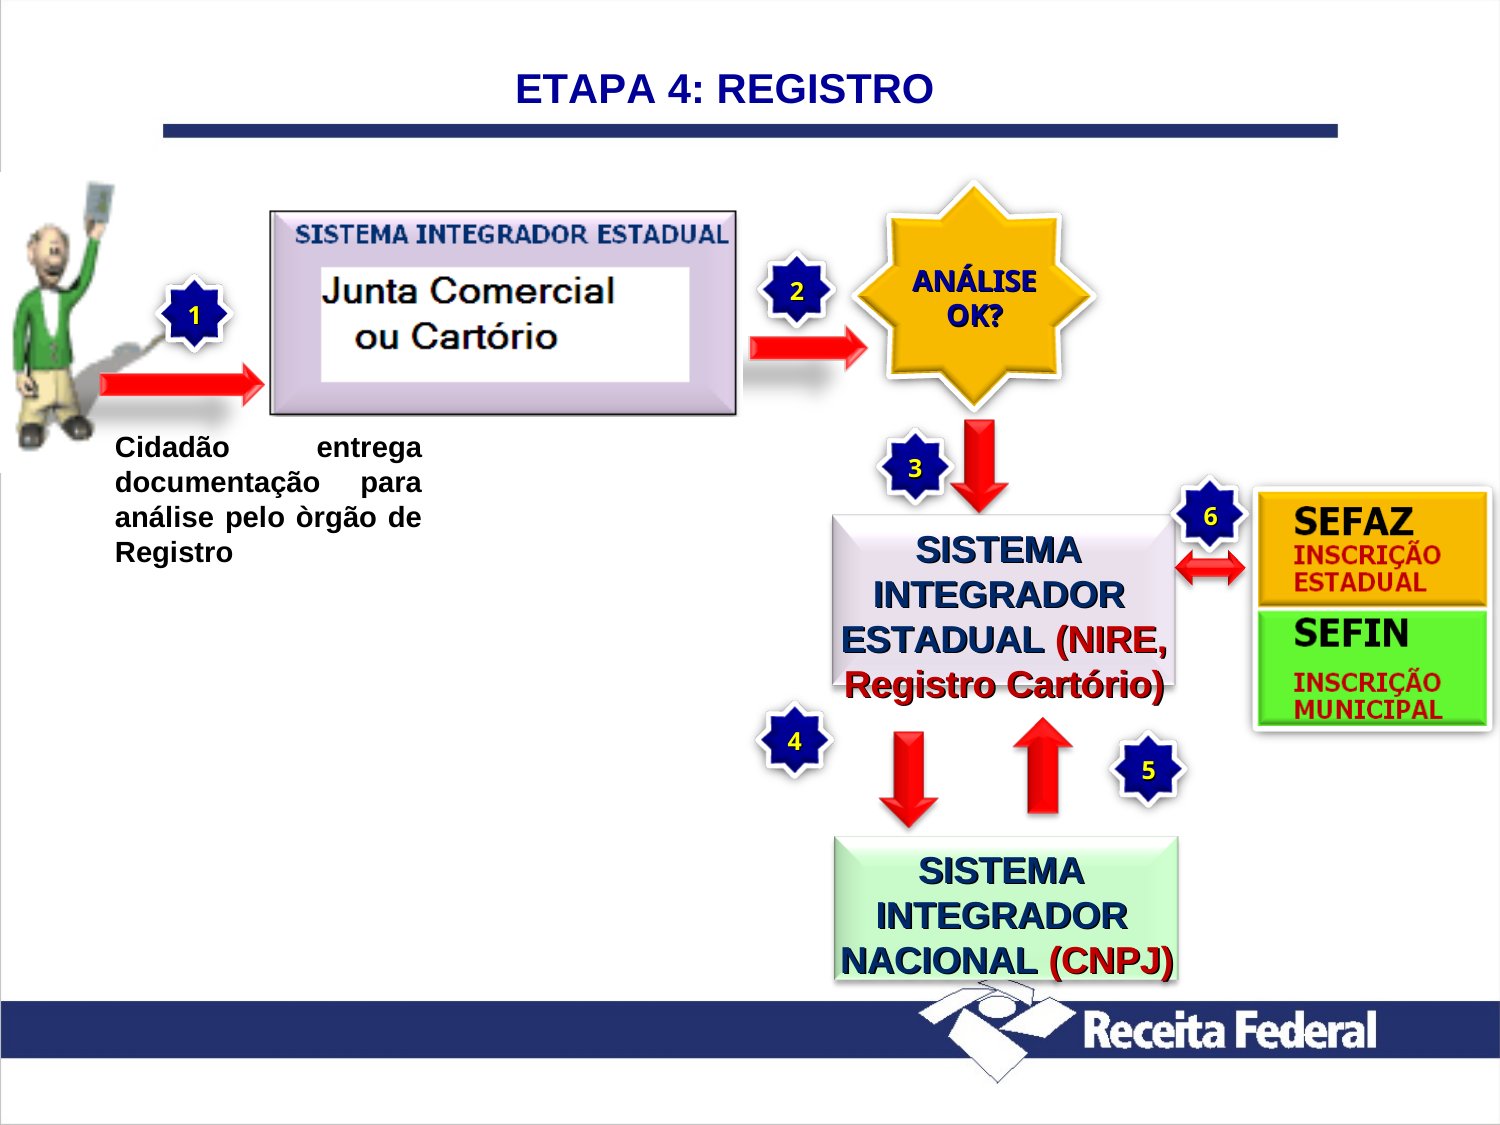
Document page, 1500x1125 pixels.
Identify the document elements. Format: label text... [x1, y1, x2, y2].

text_box ANÁLISE OK? [892, 219, 1057, 375]
text_box Cidadão entrega documentação para análise pelo òrgão de Registro [100, 420, 438, 577]
text_box ETAPA 4: REGISTRO [0, 54, 1450, 121]
text_box SISTEMA INTEGRADOR ESTADUAL (NIRE, Registro Cartório) [832, 517, 1176, 685]
text_box 2 [772, 266, 822, 315]
text_box SISTEMA INTEGRADOR NACIONAL (CNPJ) [835, 837, 1179, 980]
text_box 1 [170, 289, 220, 339]
text_box 3 [890, 443, 940, 493]
text_box 6 [1186, 490, 1236, 540]
text_box 4 [770, 715, 820, 765]
text_box 5 [1124, 745, 1174, 795]
picture [0, 0, 1500, 1125]
